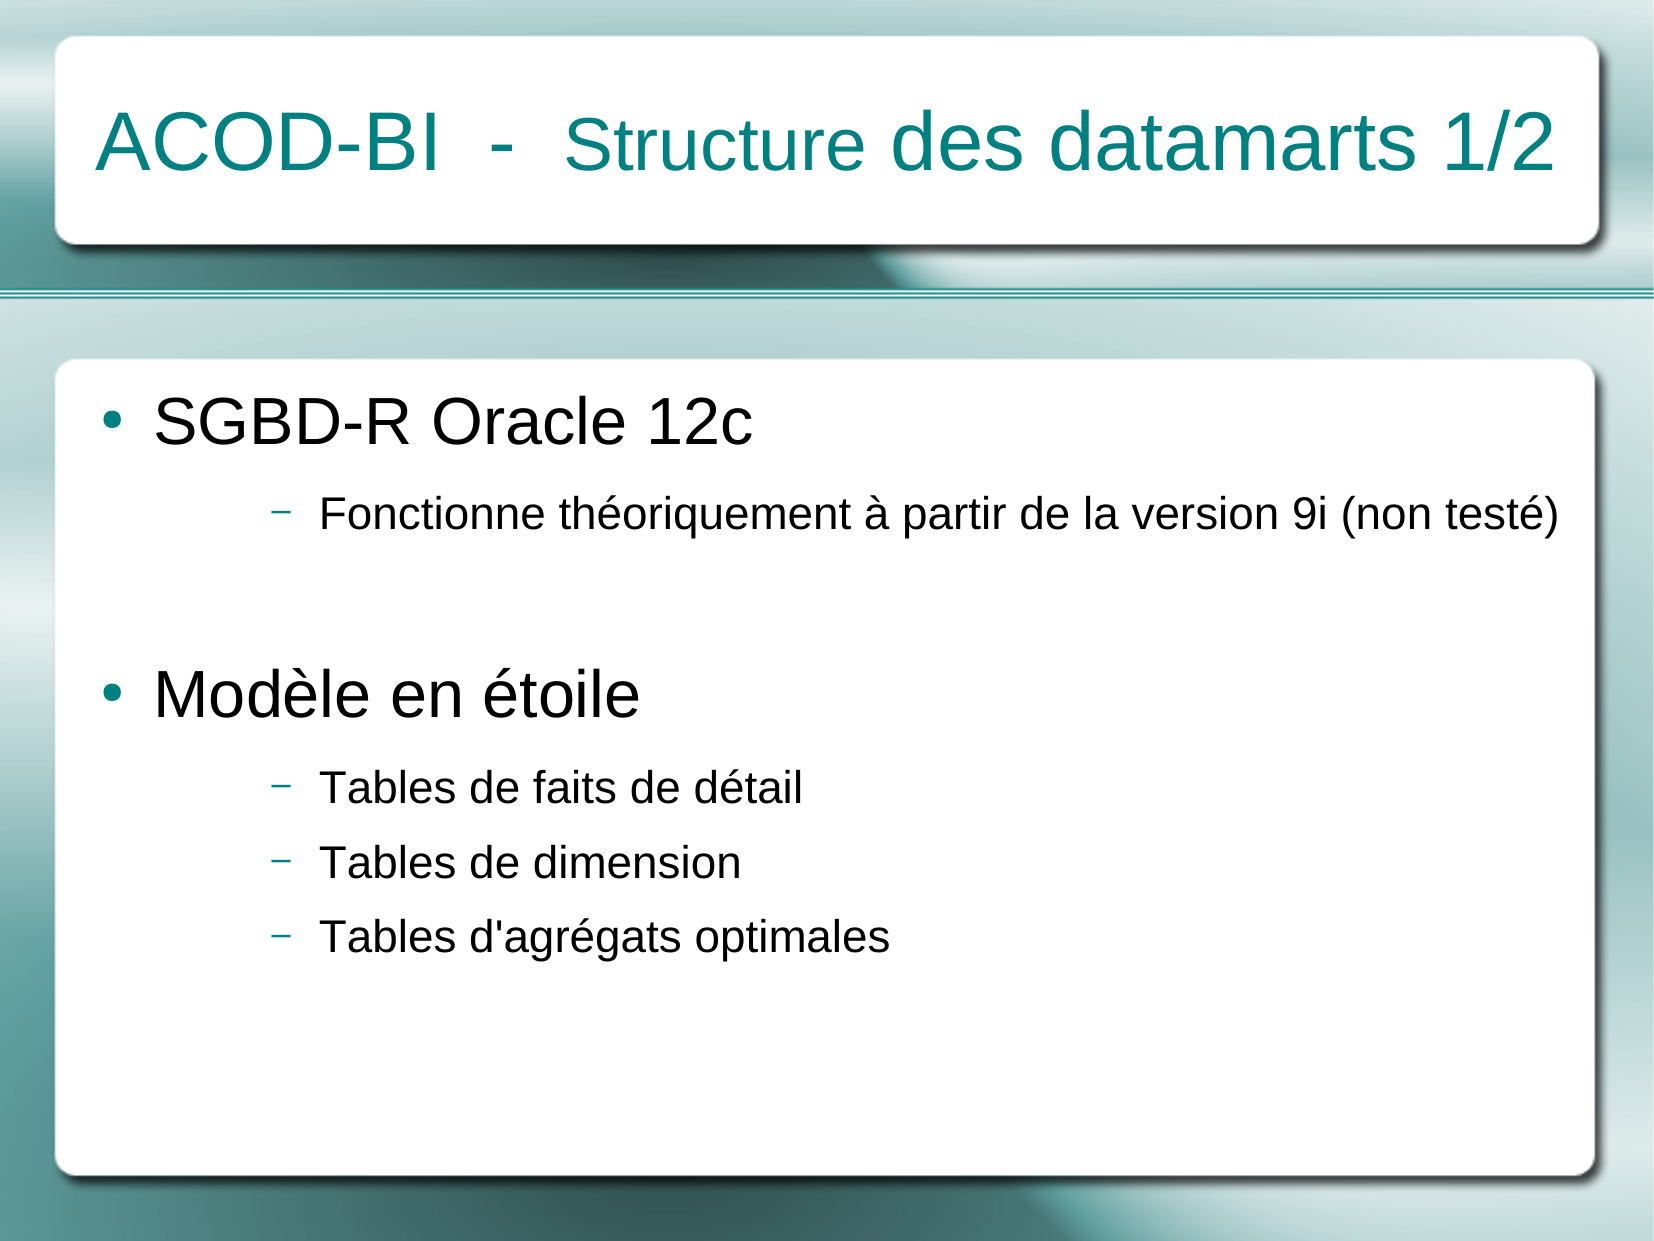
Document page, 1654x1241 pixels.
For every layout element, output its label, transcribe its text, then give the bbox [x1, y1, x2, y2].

list SGBD-R Oracle 12c Fonctionne théoriquement à partir de la version 9i (non testé) Modèle en étoile Tables de faits de détail Tables de dimension Tables d'agrégats optimales [82, 383, 1571, 1162]
title ACOD-BI - Structure des datamarts 1/2 [59, 37, 1595, 245]
picture [0, 0, 1654, 1241]
